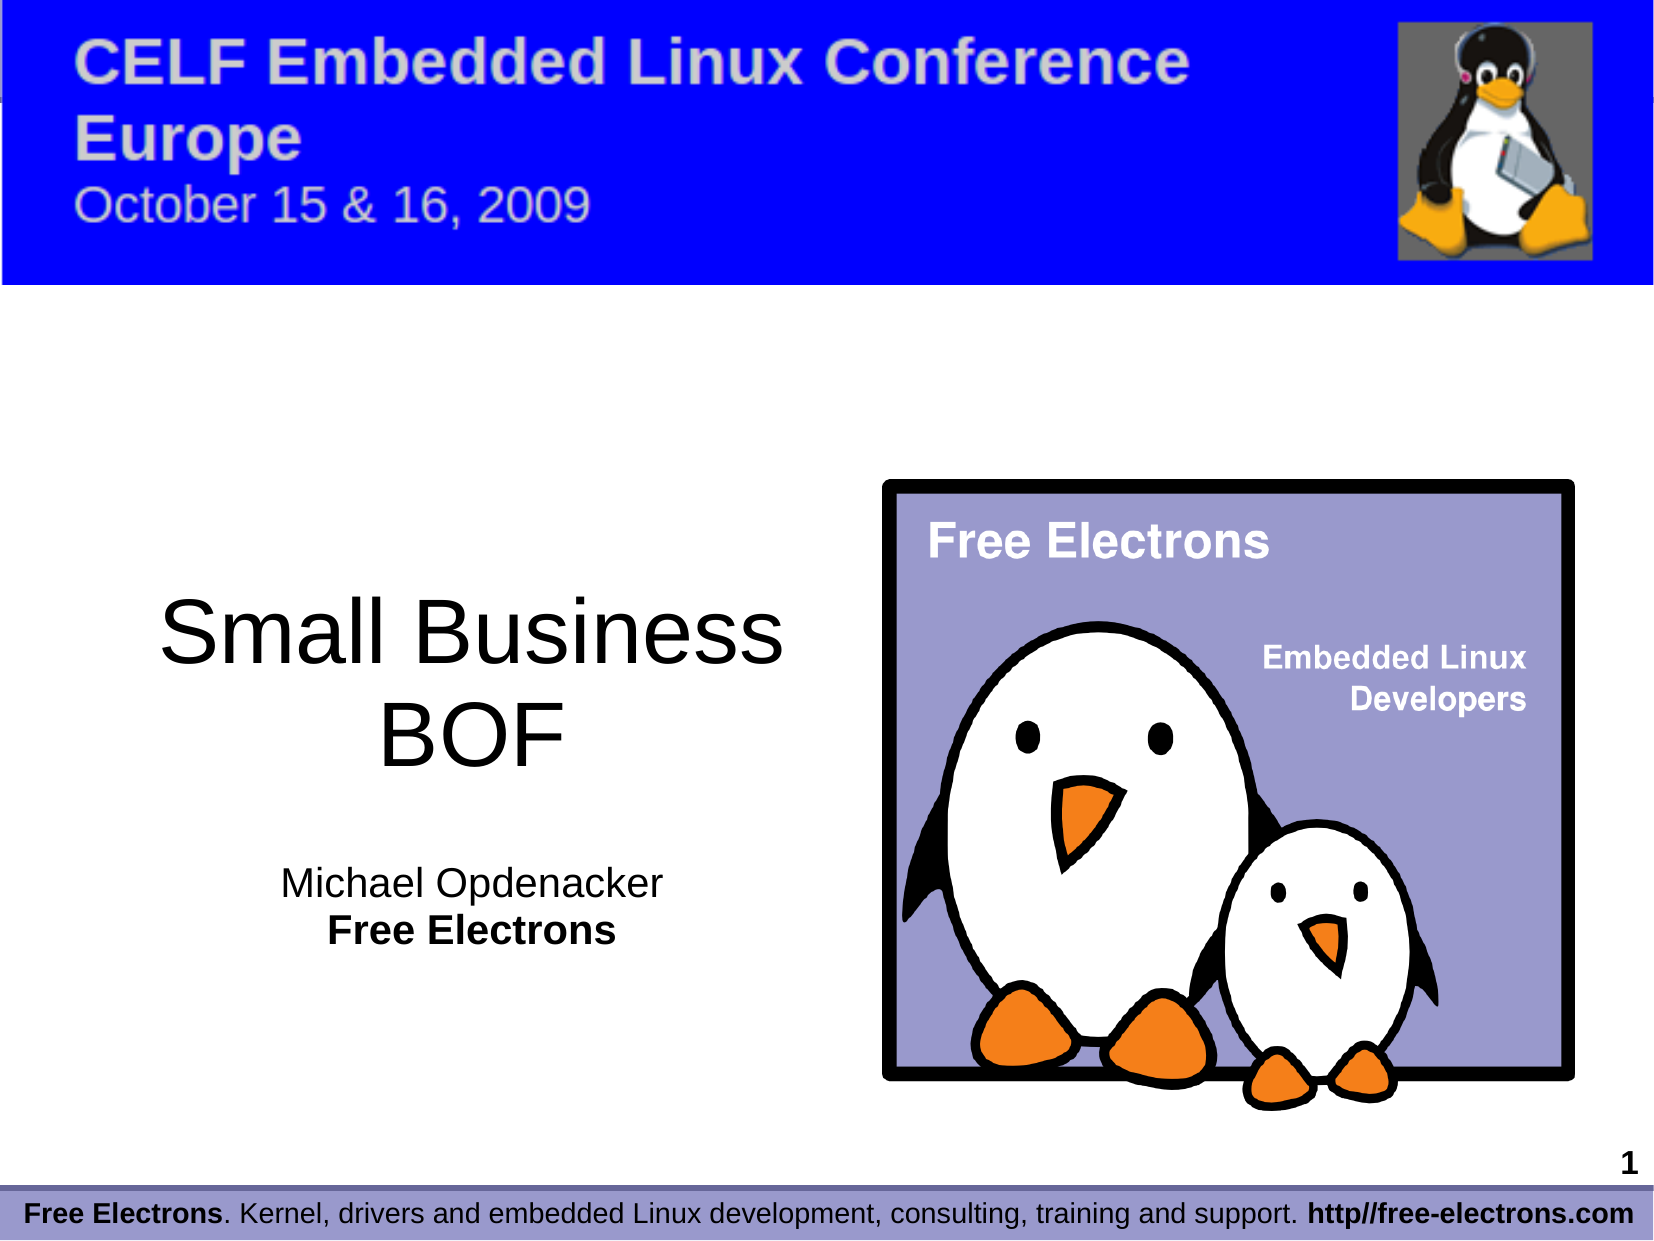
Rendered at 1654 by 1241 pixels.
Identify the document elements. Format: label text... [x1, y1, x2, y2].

picture [0, 0, 1654, 285]
subtitle Small Business BOF Michael Opdenacker Free Electrons [87, 409, 840, 1125]
picture [882, 479, 1575, 1111]
